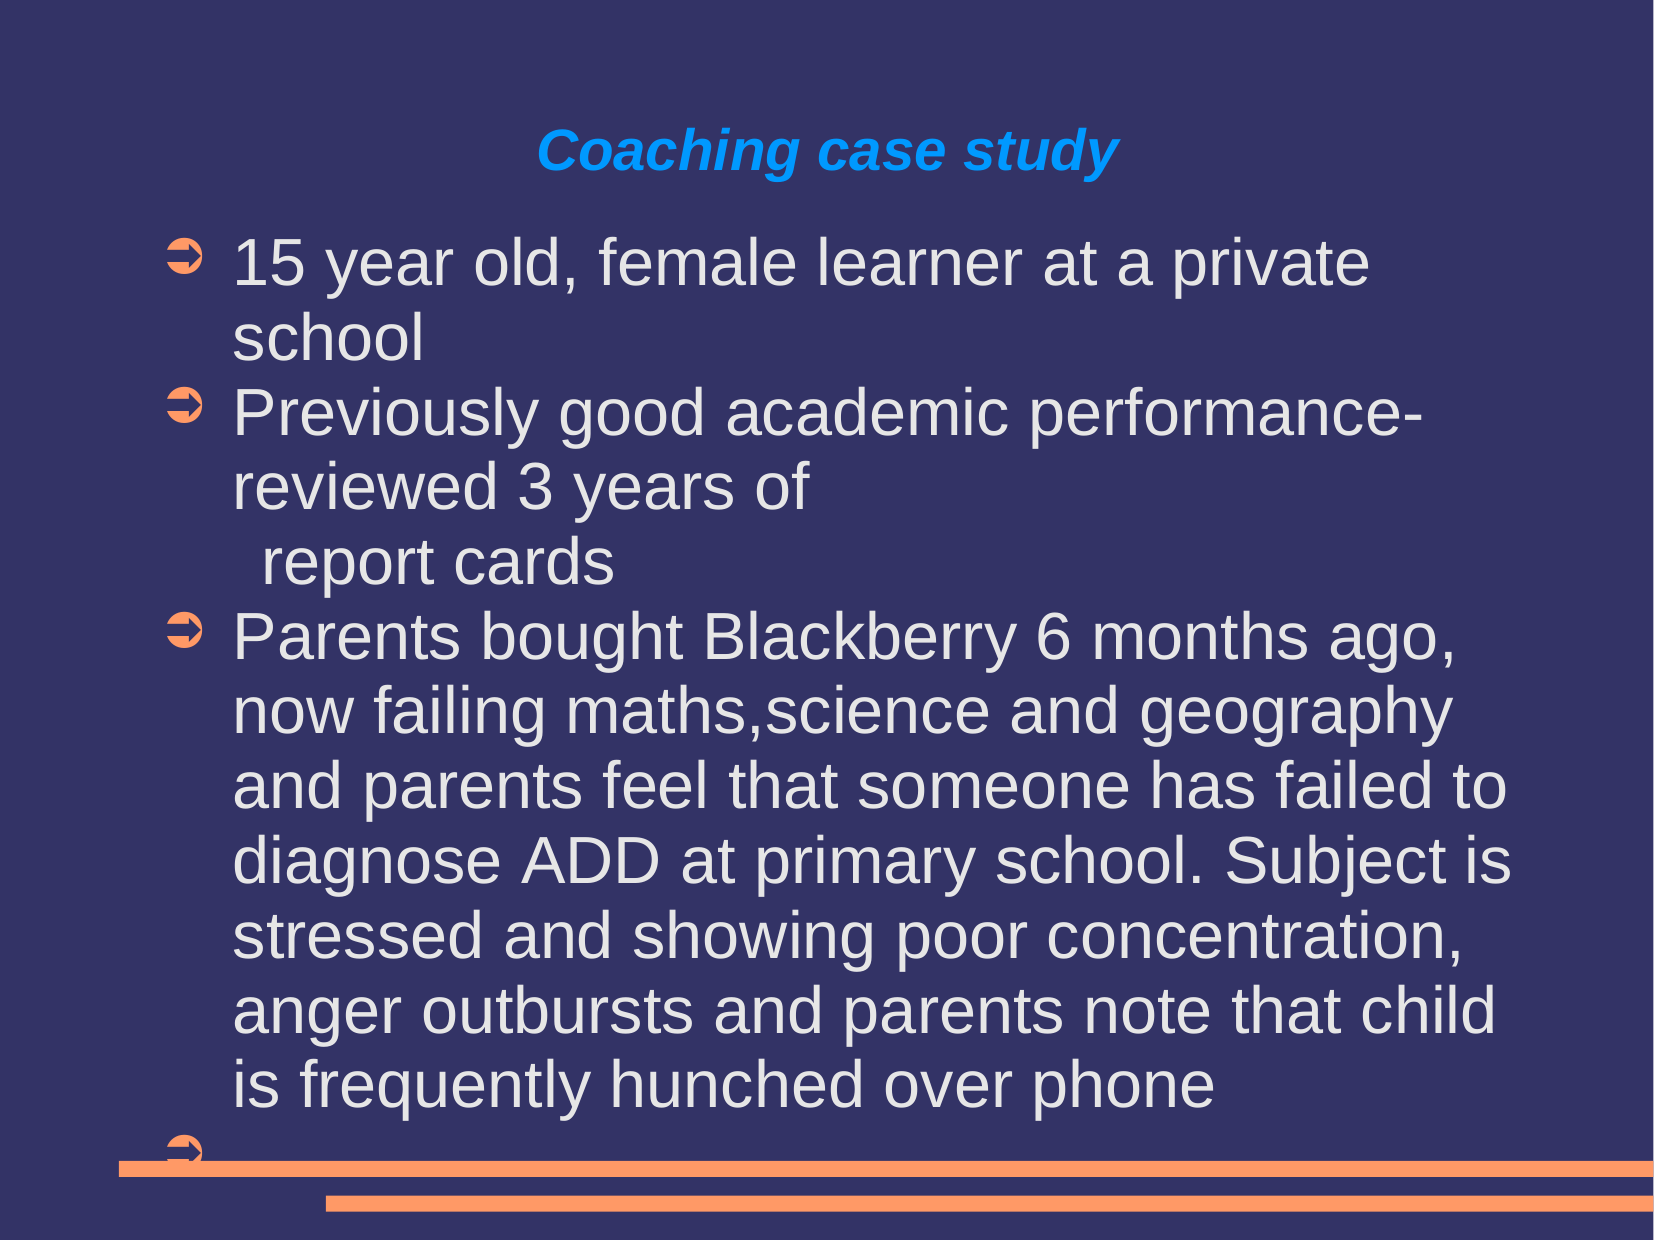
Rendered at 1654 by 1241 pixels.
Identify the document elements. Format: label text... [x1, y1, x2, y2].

list 15 year old, female learner at a private school Previously good academic performance-reviewed 3 years of report cards Parents bought Blackberry 6 months ago, now failing maths,science and geography and parents feel that someone has failed to diagnose ADD at primary school. Subject is stressed and showing poor concentration, anger outbursts and parents note that child is frequently hunched over phone [150, 225, 1541, 1197]
title Coaching case study [121, 46, 1534, 254]
